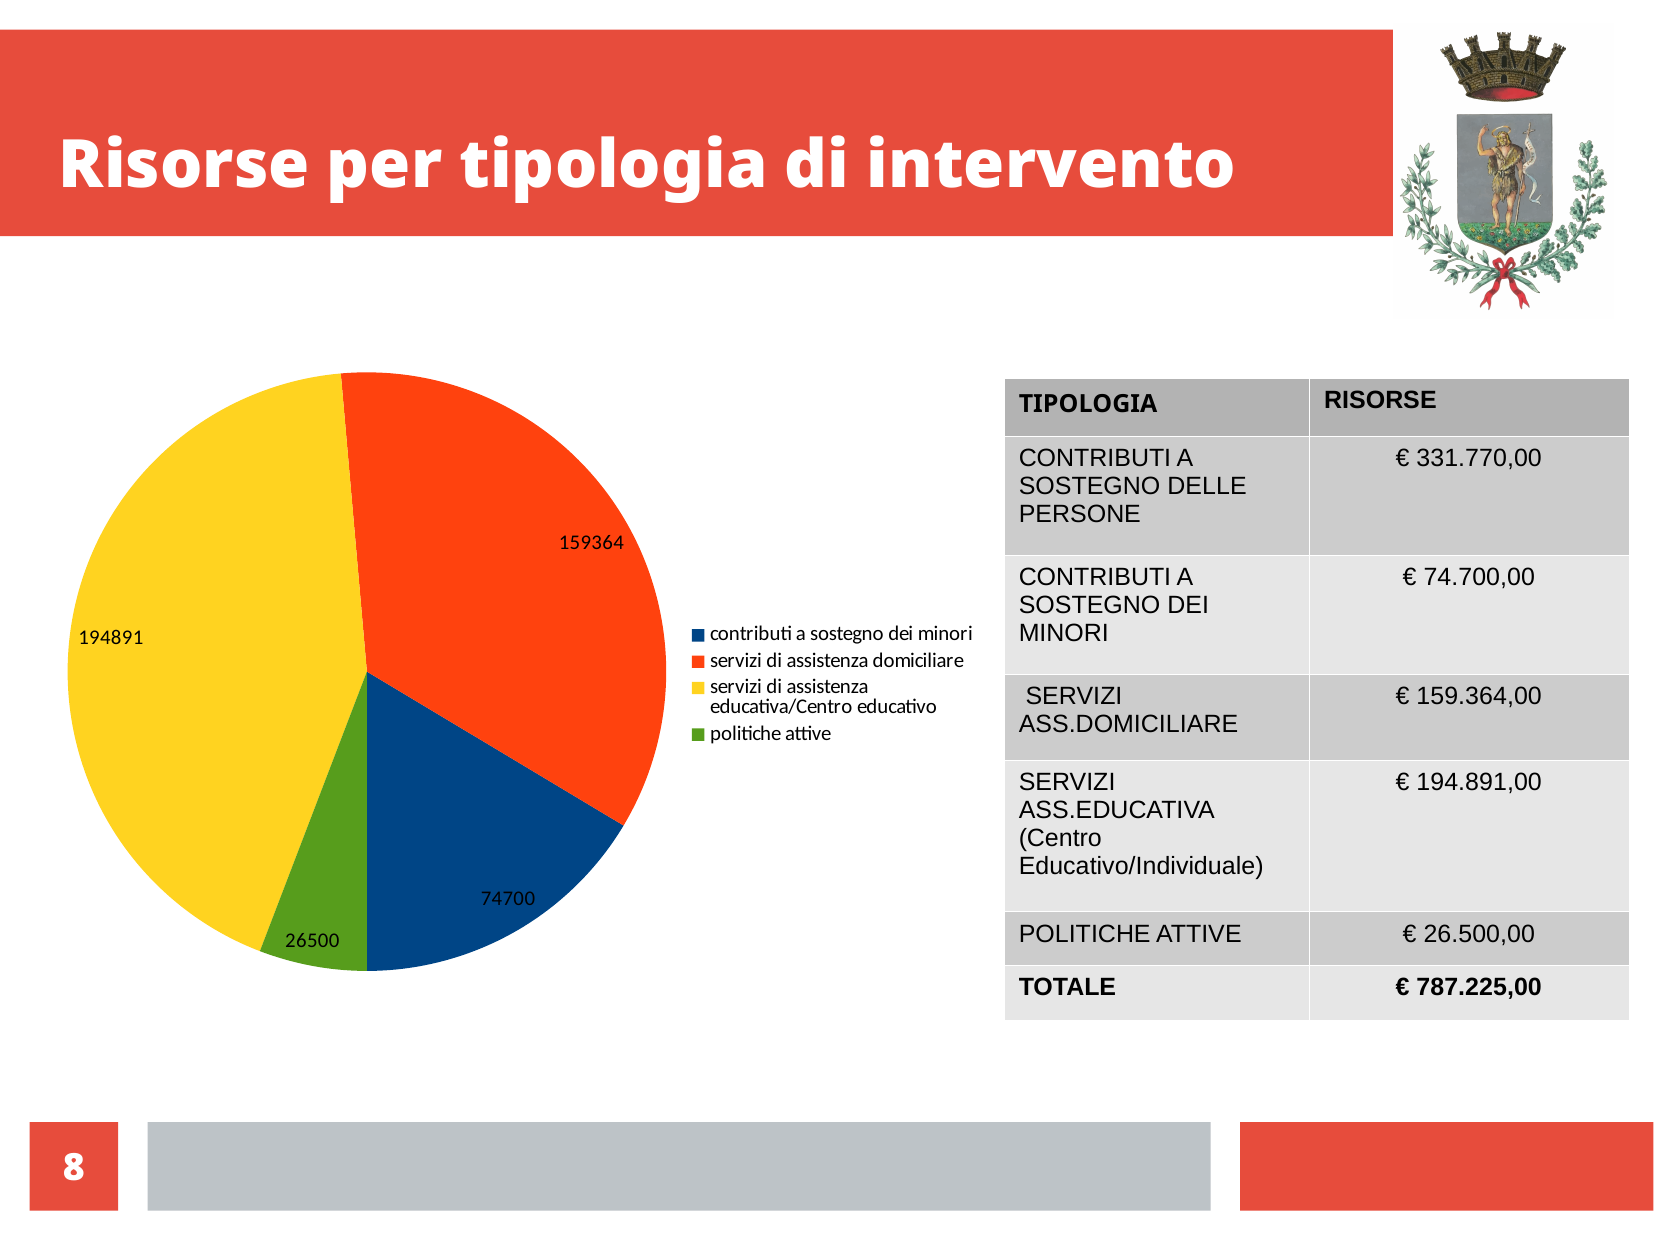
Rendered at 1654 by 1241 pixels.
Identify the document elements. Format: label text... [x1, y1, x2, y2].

table_cell € 74.700,00 [1310, 556, 1629, 674]
title Risorse per tipologia di intervento [59, 59, 1393, 207]
table_header RISORSE [1310, 379, 1629, 436]
table_cell € 194.891,00 [1310, 761, 1629, 911]
chart [48, 342, 993, 1028]
table_cell € 787.225,00 [1310, 966, 1629, 1020]
table_cell SERVIZI ASS.EDUCATIVA (Centro Educativo/Individuale) [1005, 761, 1309, 911]
table_cell TOTALE [1005, 966, 1309, 1020]
table_cell € 331.770,00 [1310, 437, 1629, 555]
table_cell CONTRIBUTI A SOSTEGNO DEI MINORI [1005, 556, 1309, 674]
table_cell POLITICHE ATTIVE [1005, 912, 1309, 965]
table_cell € 159.364,00 [1310, 675, 1629, 760]
table_header TIPOLOGIA [1005, 379, 1309, 436]
picture [1393, 23, 1614, 319]
table_cell € 26.500,00 [1310, 912, 1629, 965]
table_cell SERVIZI ASS.DOMICILIARE [1005, 675, 1309, 760]
table_cell CONTRIBUTI A SOSTEGNO DELLE PERSONE [1005, 437, 1309, 555]
